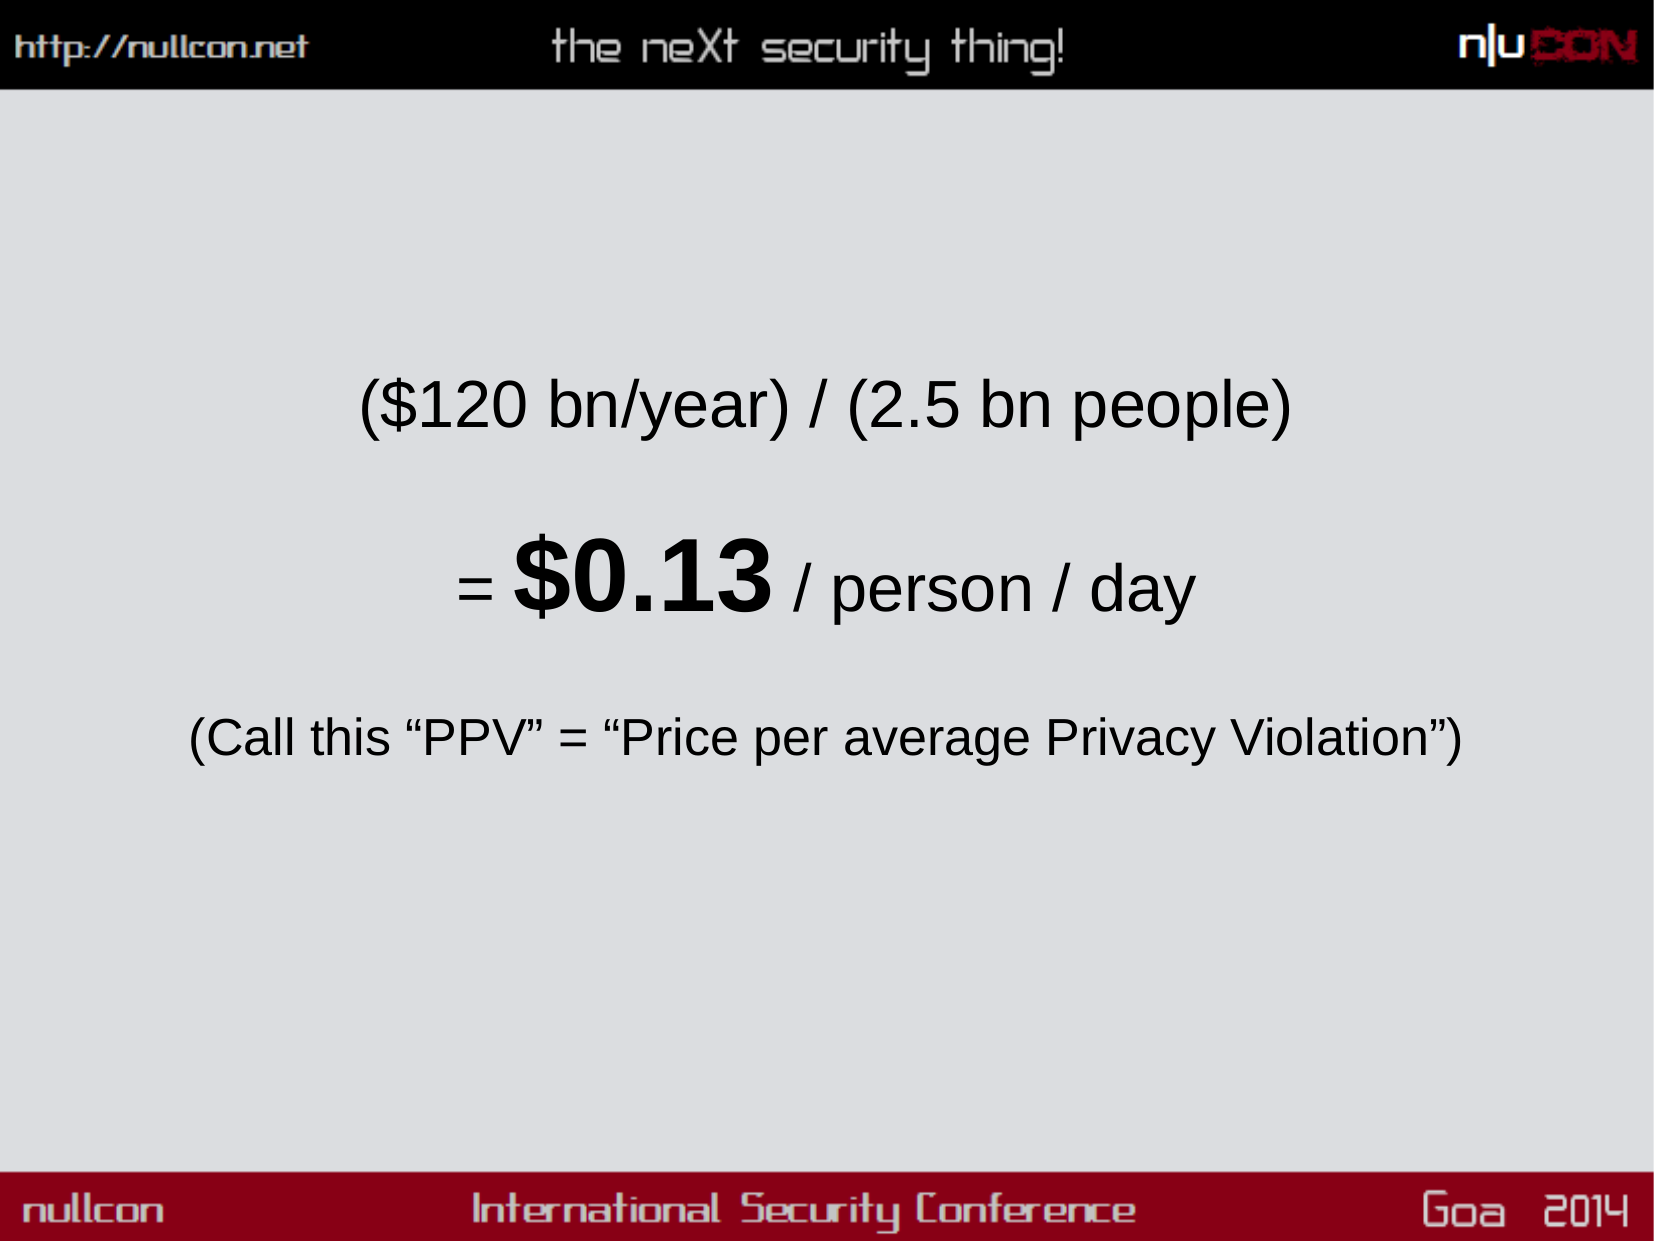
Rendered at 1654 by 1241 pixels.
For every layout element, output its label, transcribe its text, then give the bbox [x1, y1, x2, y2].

subtitle ($120 bn/year) / (2.5 bn people) = $0.13 / person / day (Call this “PPV” = “Price per average Privacy Violation”) [82, 49, 1571, 1010]
picture [0, 0, 1654, 1241]
